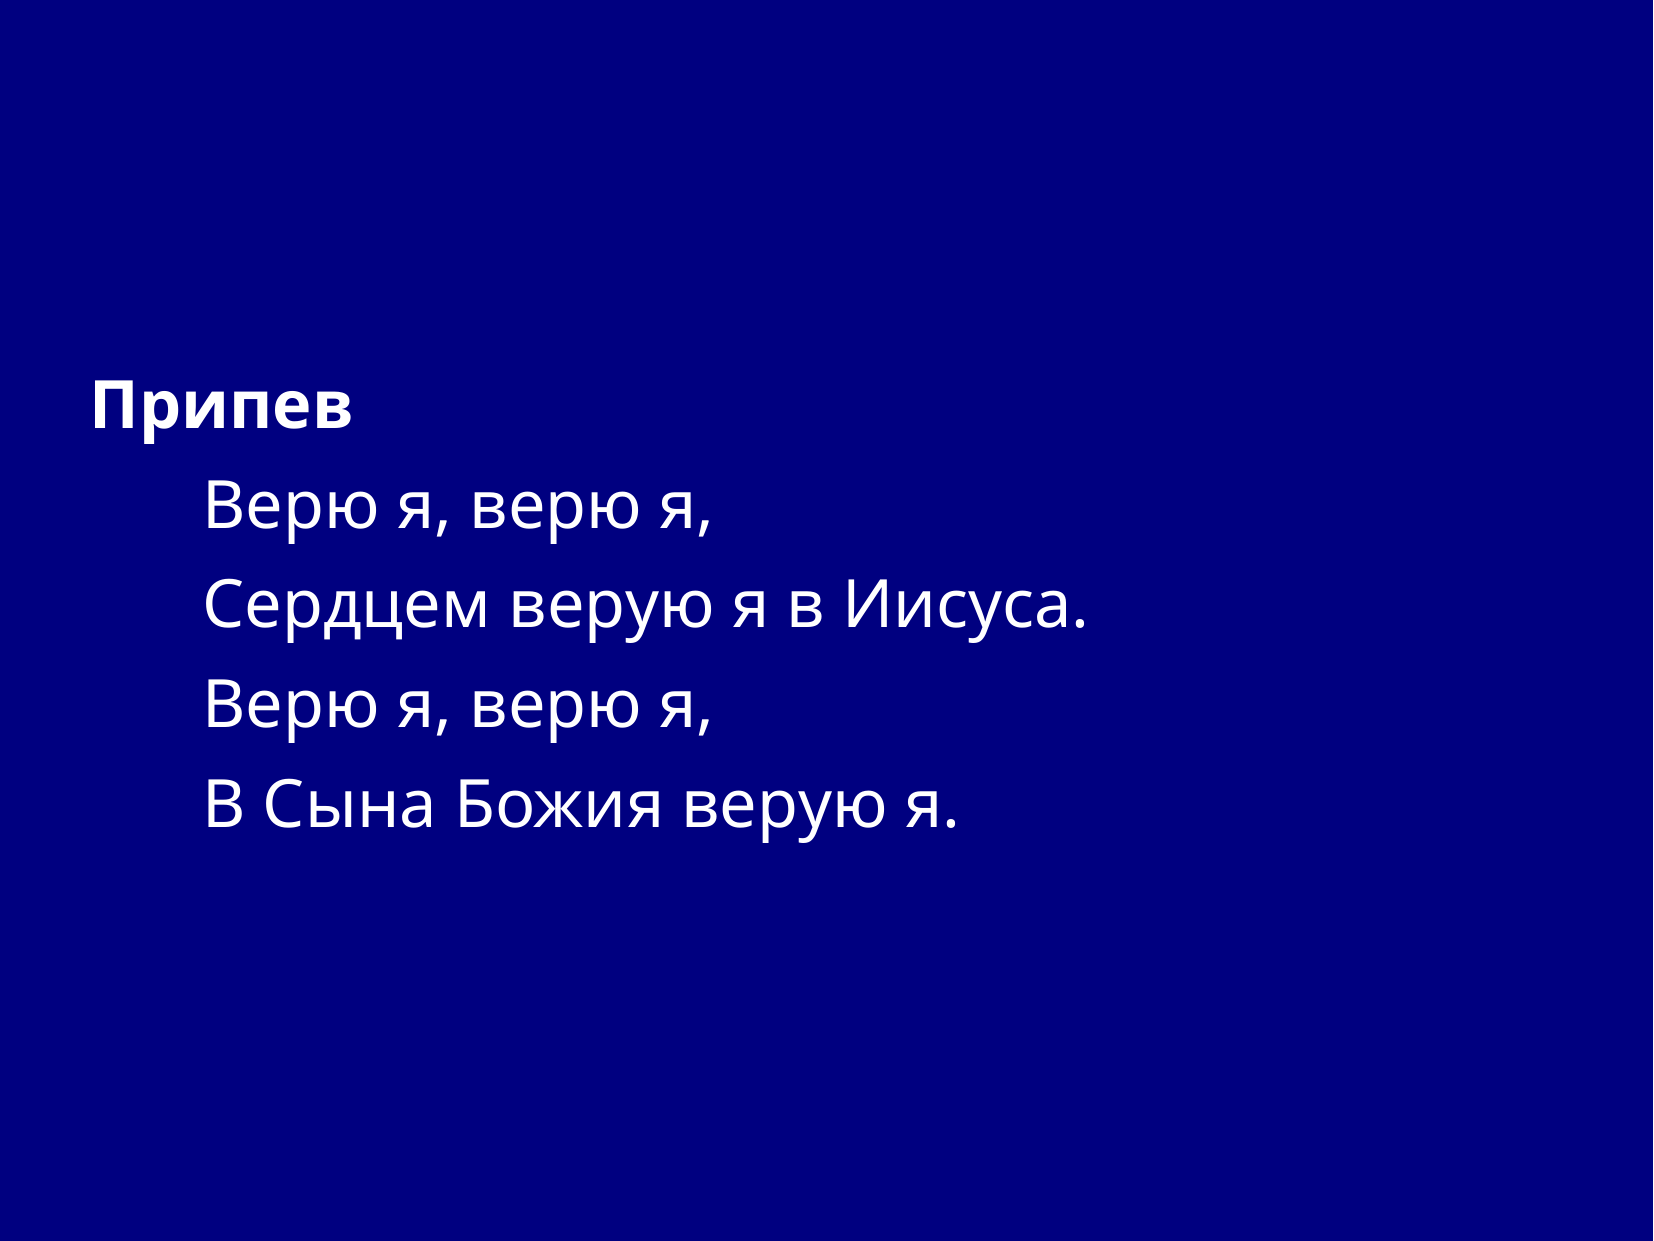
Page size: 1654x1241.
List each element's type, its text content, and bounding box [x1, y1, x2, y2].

text_box Припев Верю я, верю я, Сердцем верую я в Иисуса. Верю я, верю я, В Сына Божия верую я. [75, 150, 1576, 1163]
